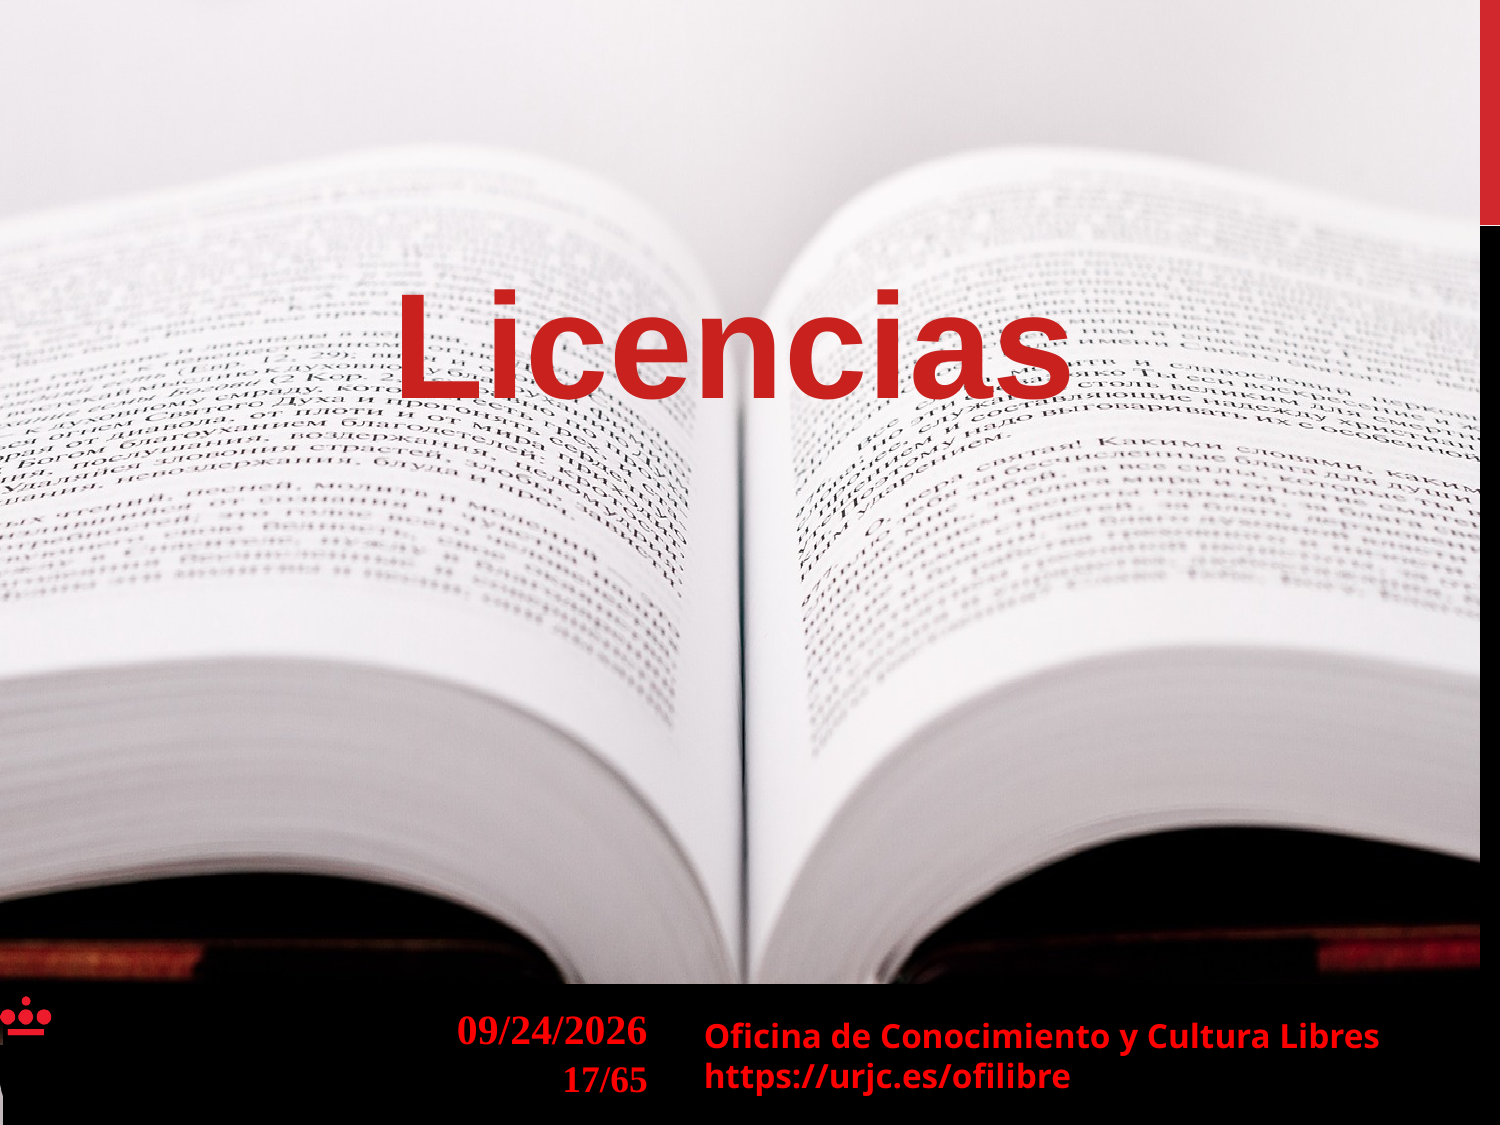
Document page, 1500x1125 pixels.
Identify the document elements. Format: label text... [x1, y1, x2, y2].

title [75, 285, 1425, 661]
picture [0, 0, 1500, 1014]
text_box Licencias [120, 254, 1351, 605]
